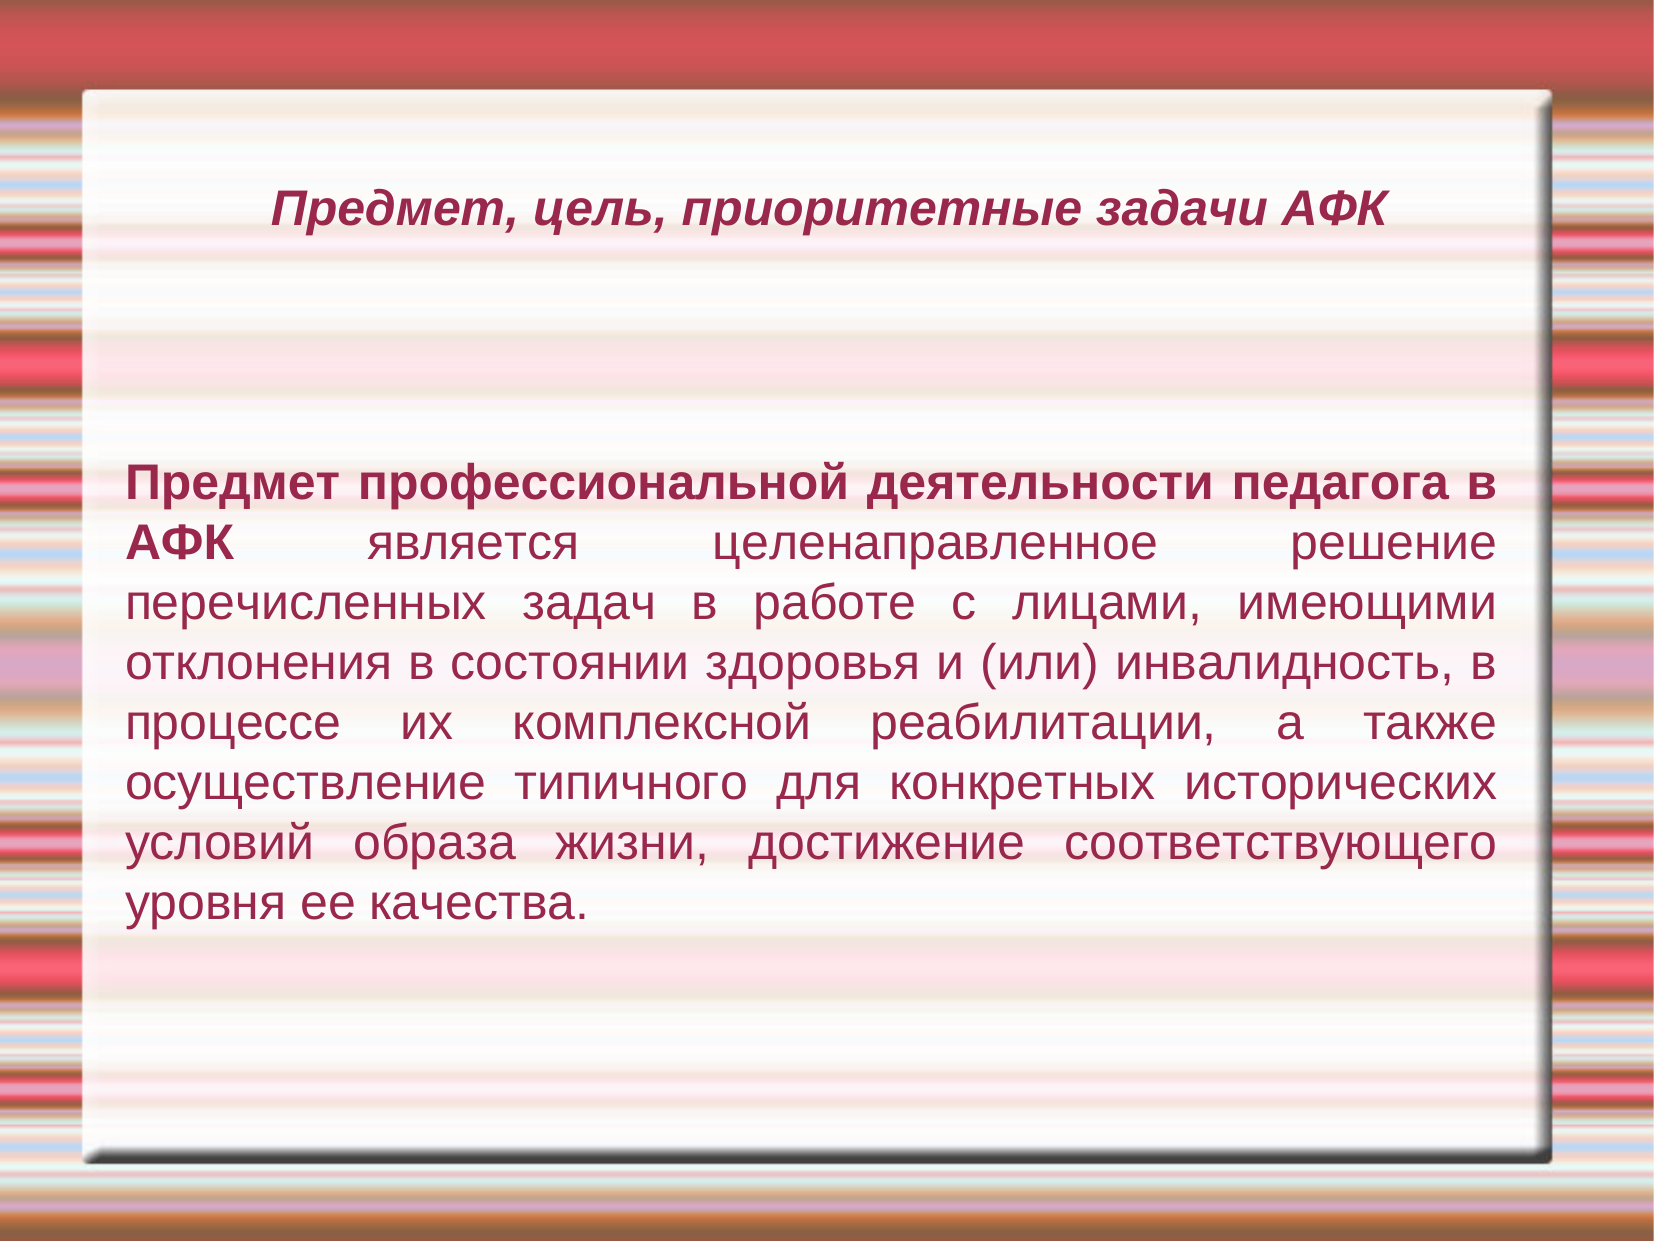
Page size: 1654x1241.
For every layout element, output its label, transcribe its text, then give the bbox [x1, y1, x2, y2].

subtitle Предмет профессиональной деятельности педагога в АФК является целенаправленное решение перечисленных задач в работе с лицами, имеющими отклонения в состоянии здоровья и (или) инвалидность, в процессе их комплексной реабилитации, а также осуществление типичного для конкретных исторических условий образа жизни, достижение соответствующего уровня ее качества. [124, 255, 1506, 1123]
title Предмет, цель, приоритетные задачи АФК [123, 114, 1536, 296]
